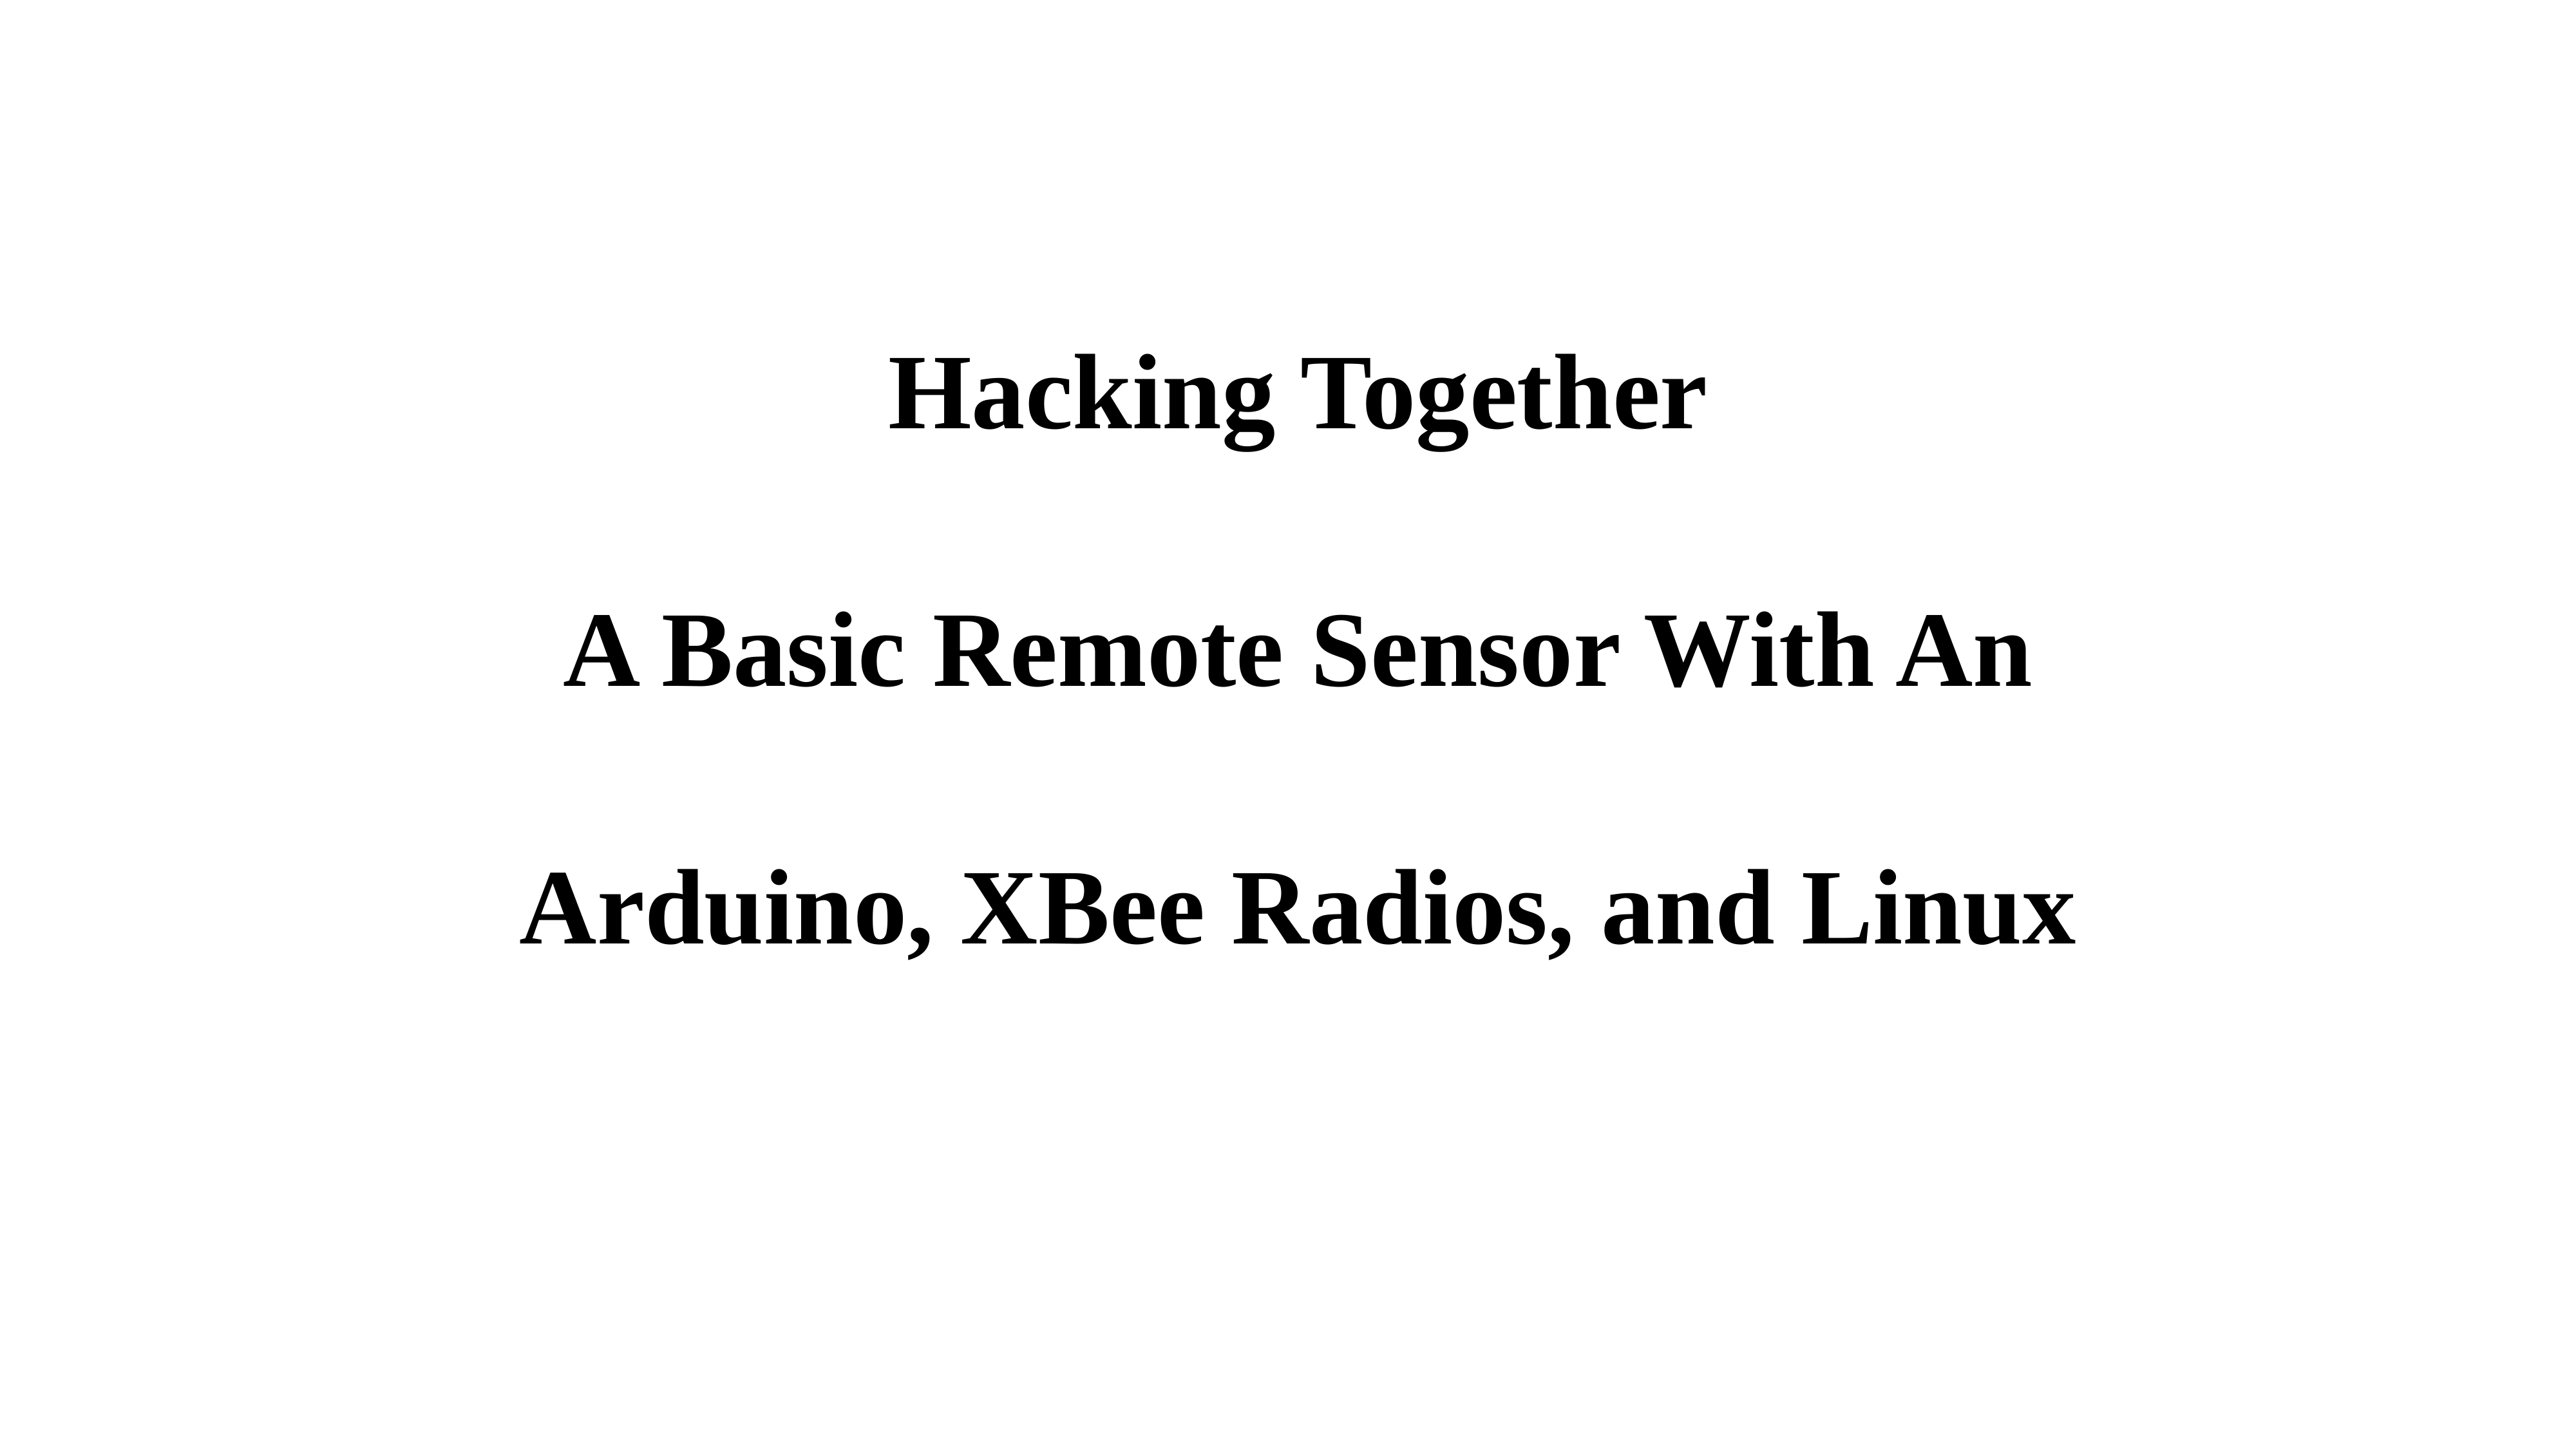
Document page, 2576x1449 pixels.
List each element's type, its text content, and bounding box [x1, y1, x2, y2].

title Hacking Together A Basic Remote Sensor With An Arduino, XBee Radios, and Linux [176, 211, 2421, 1076]
